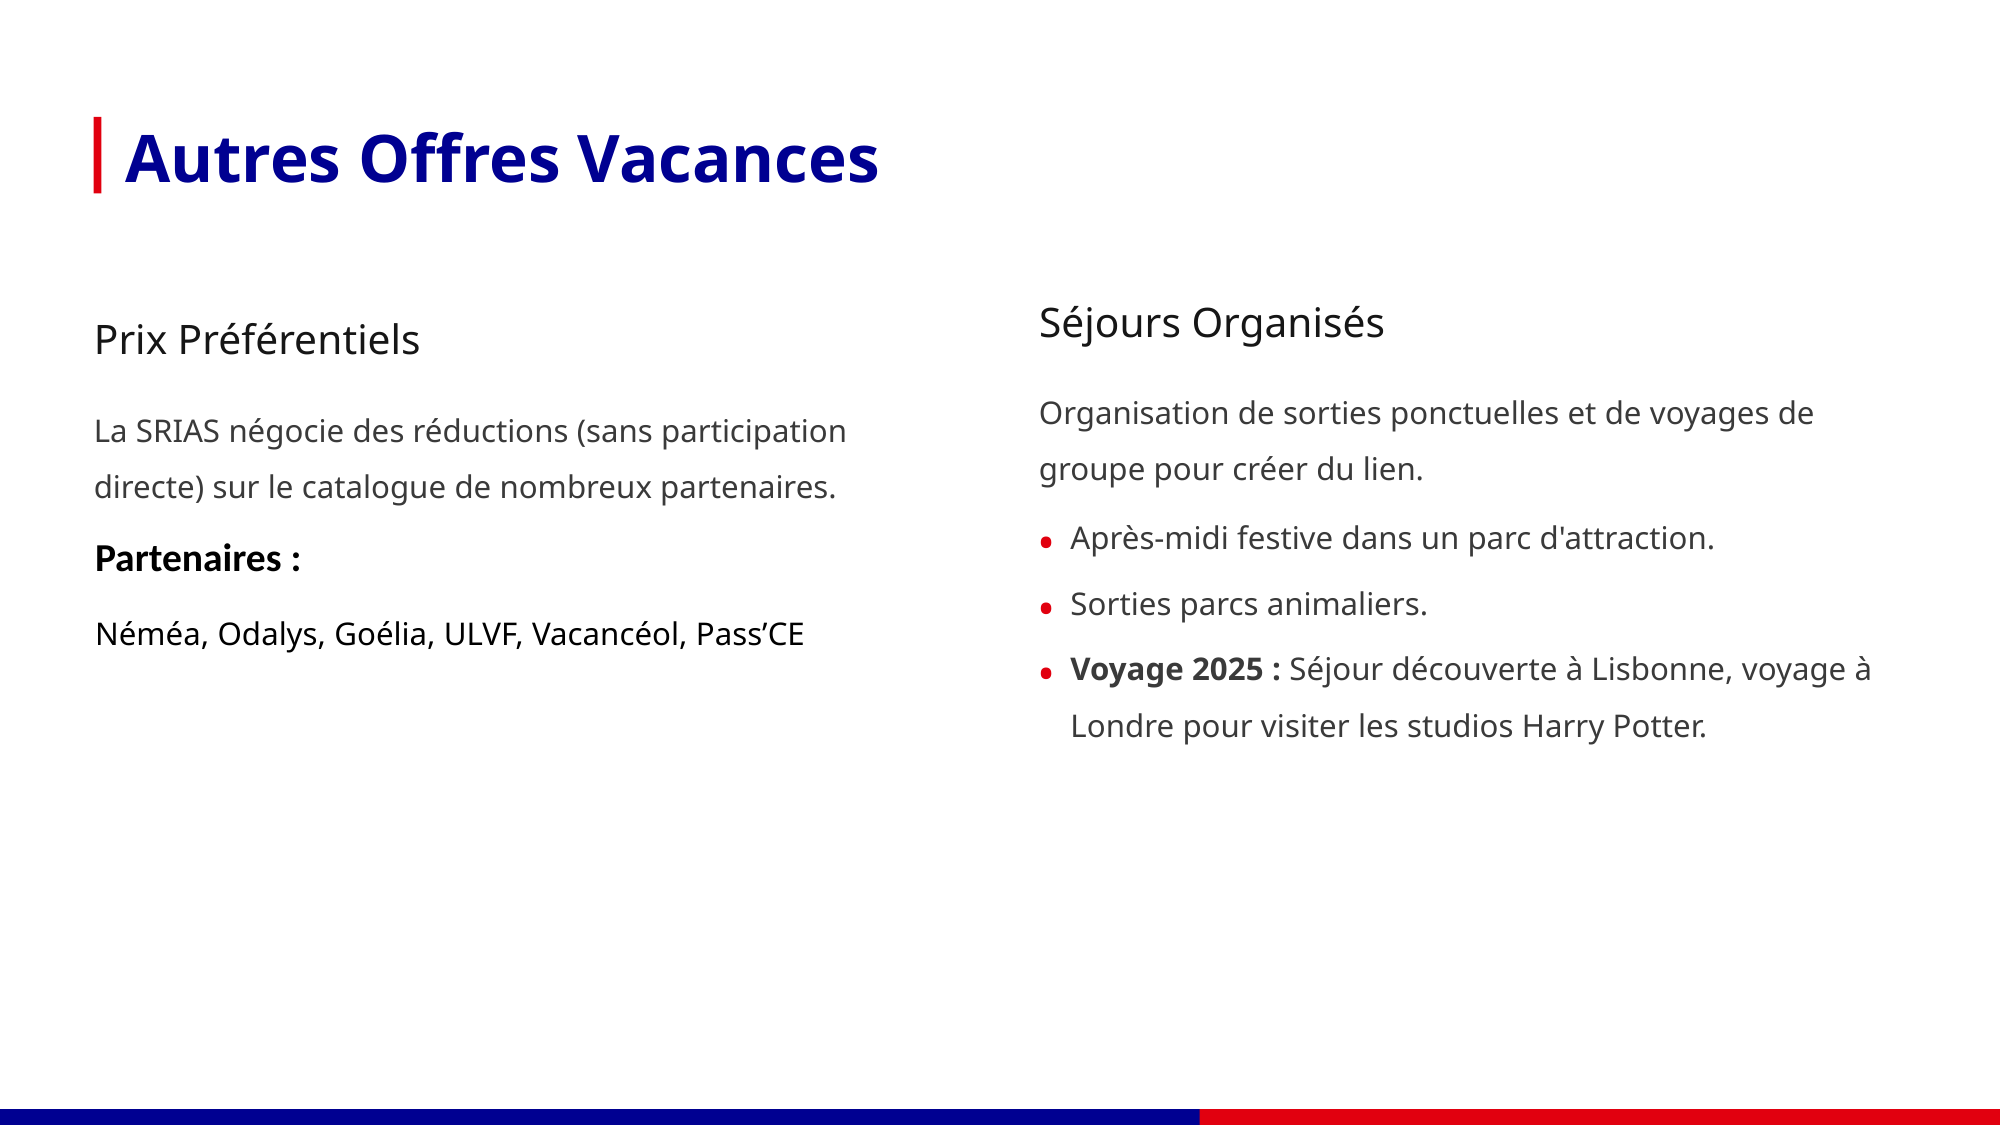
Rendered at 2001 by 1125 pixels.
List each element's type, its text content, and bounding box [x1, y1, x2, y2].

text_box [93, 116, 102, 194]
picture [0, 1109, 2000, 1125]
text_box Après-midi festive dans un parc d'attraction. [1070, 499, 1907, 557]
text_box Autres Offres Vacances [125, 116, 1996, 196]
text_box Voyage 2025 : Séjour découverte à Lisbonne, voyage à Londre pour visiter les studios Harry Potter. [1070, 630, 1907, 744]
text_box Néméa, Odalys, Goélia, ULVF, Vacancéol, Pass’CE [79, 598, 885, 667]
text_box La SRIAS négocie des réductions (sans participation directe) sur le catalogue de nombreux partenaires. [93, 392, 961, 505]
text_box Prix Préférentiels [93, 314, 1005, 364]
text_box Sorties parcs animaliers. [1070, 565, 1907, 622]
text_box • [1039, 562, 1055, 627]
text_box • [1039, 496, 1055, 562]
text_box Partenaires : [80, 516, 440, 593]
text_box Organisation de sorties ponctuelles et de voyages de groupe pour créer du lien. [1039, 374, 1907, 488]
text_box Séjours Organisés [1039, 296, 1950, 346]
text_box • [1039, 627, 1055, 696]
